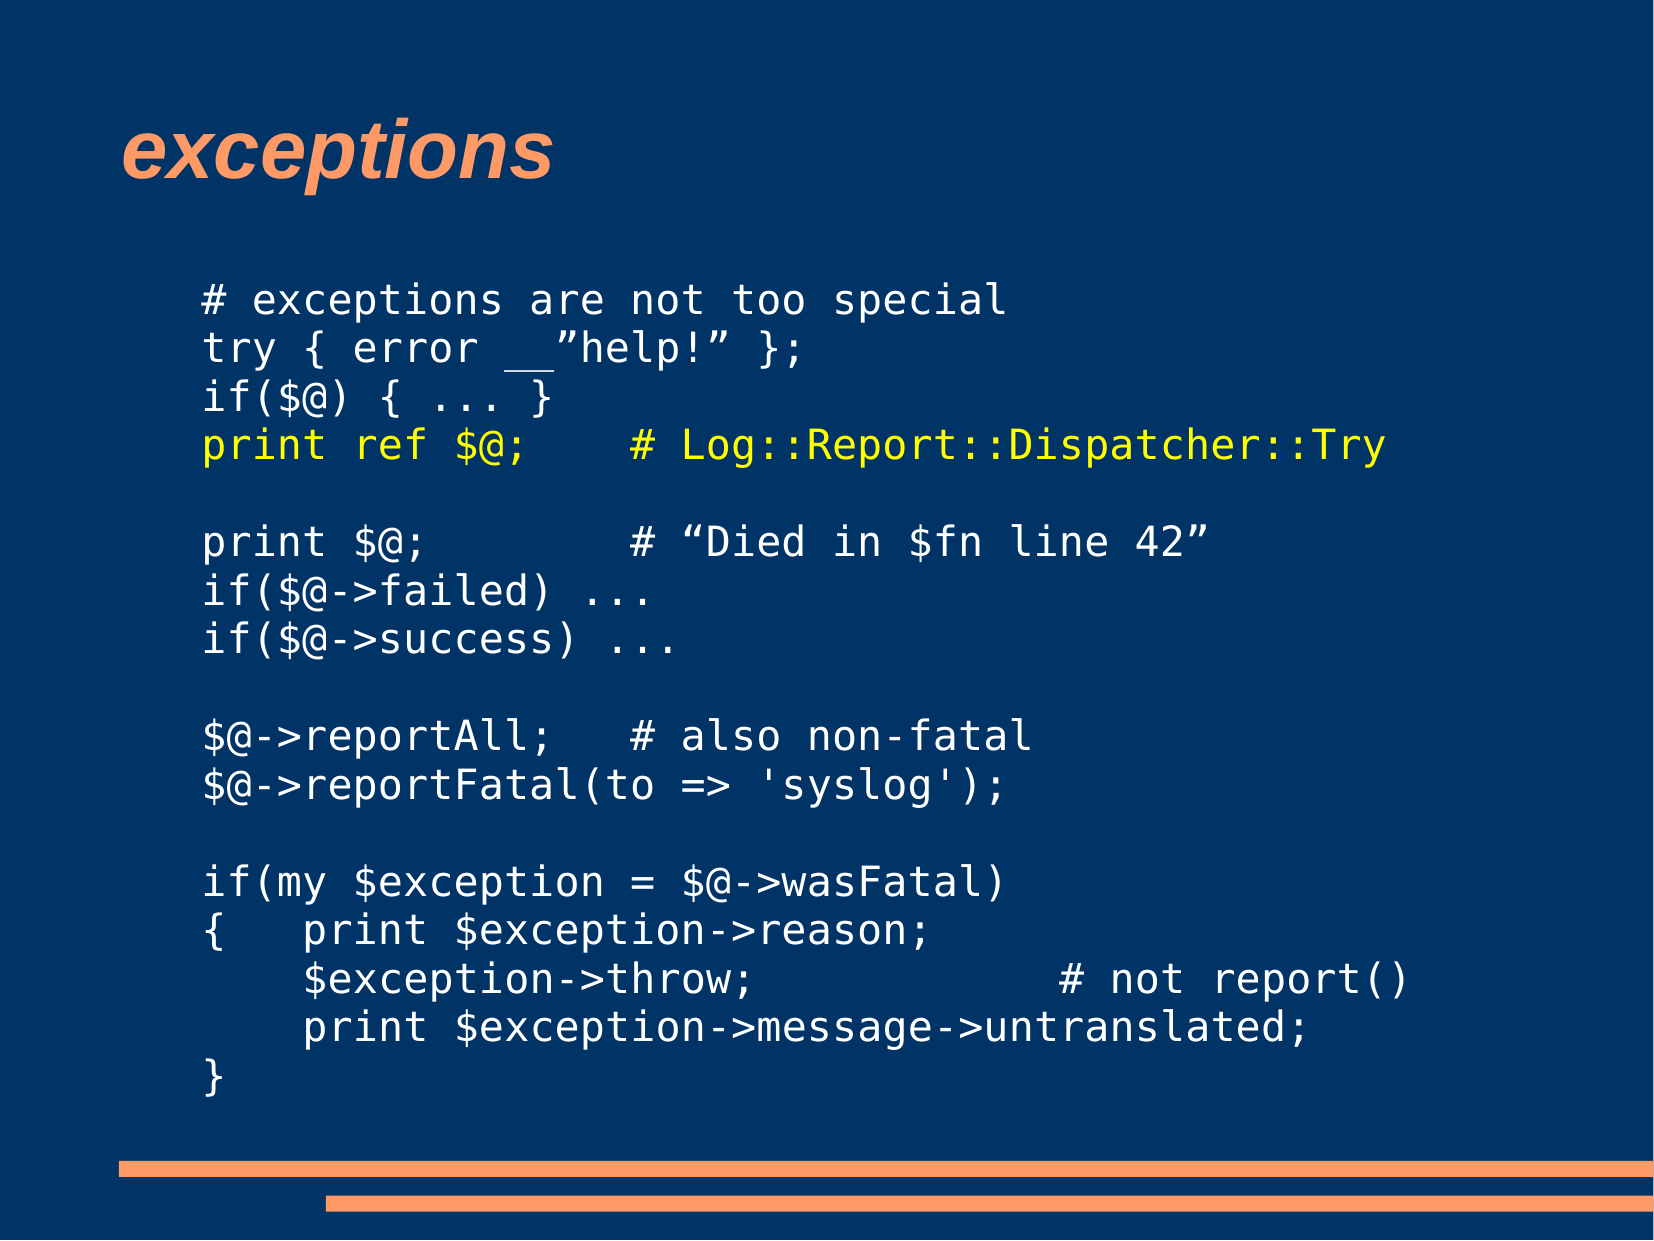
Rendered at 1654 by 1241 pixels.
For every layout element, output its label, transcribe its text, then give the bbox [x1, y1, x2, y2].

text_box # exceptions are not too special try { error __”help!” }; if($@) { ... } print ref $@; # Log::Report::Dispatcher::Try print $@; # “Died in $fn line 42” if($@->failed) ... if($@->success) ... $@->reportAll; # also non-fatal $@->reportFatal(to => 'syslog'); if(my $exception = $@->wasFatal) { print $exception->reason; $exception->throw; # not report() print $exception->message->untranslated; } [186, 268, 1479, 1108]
title exceptions [121, 46, 1534, 254]
